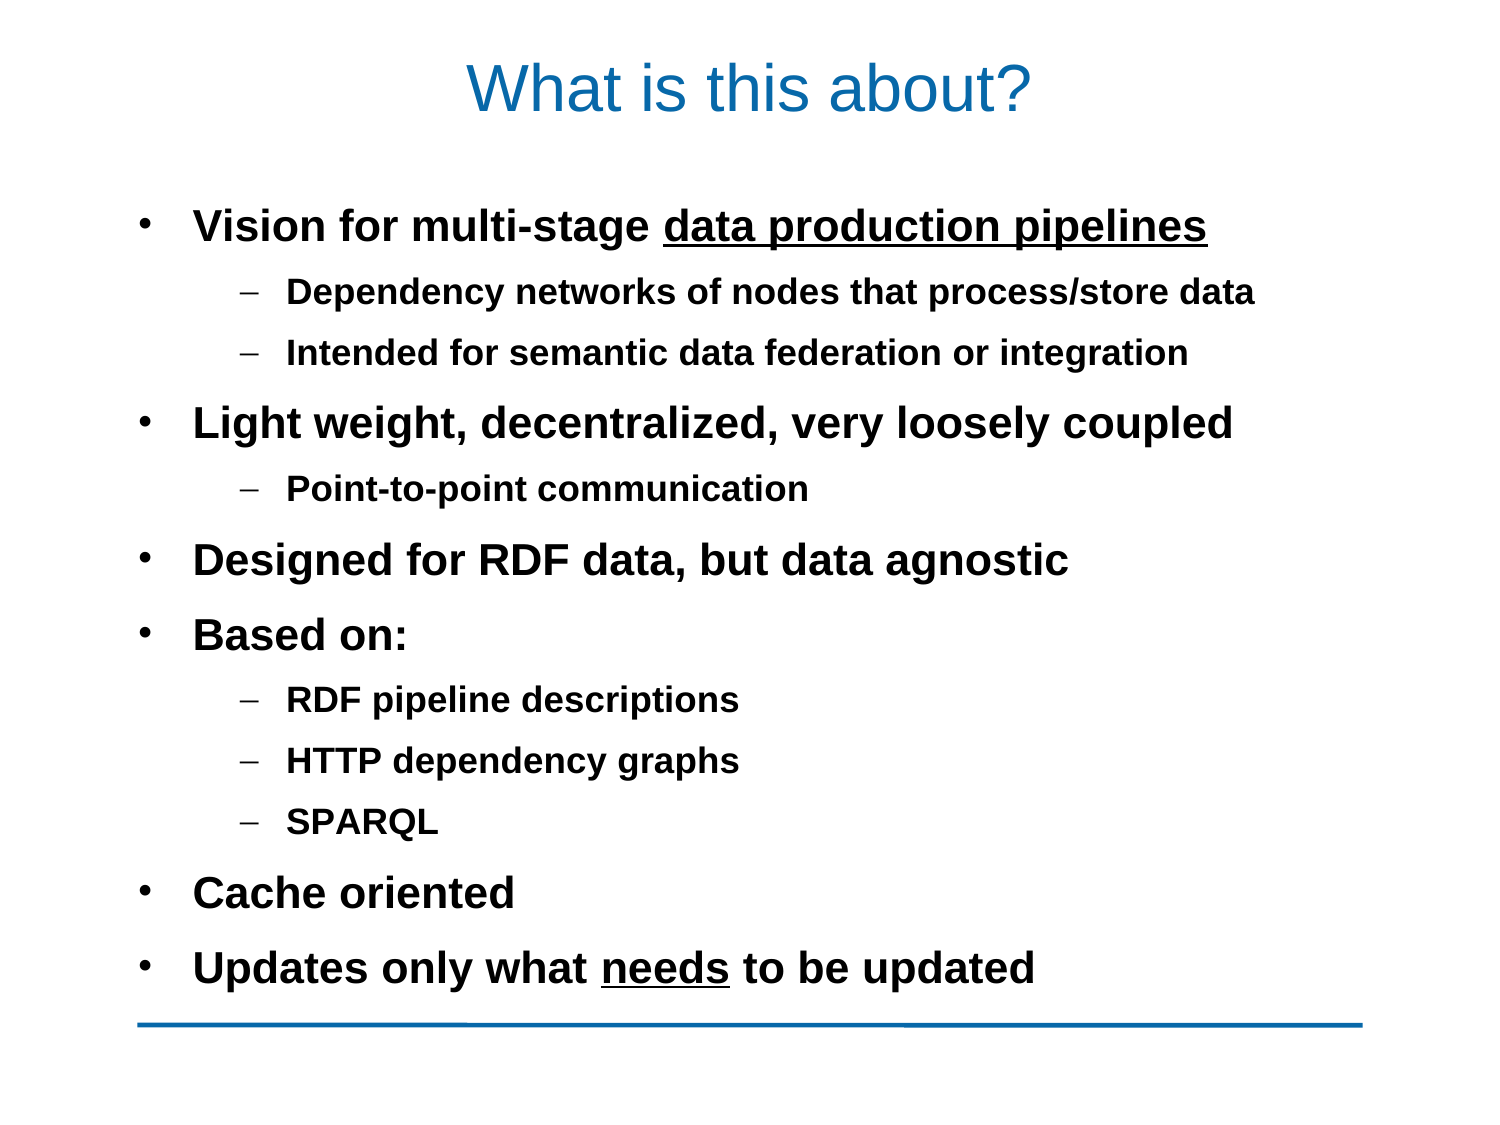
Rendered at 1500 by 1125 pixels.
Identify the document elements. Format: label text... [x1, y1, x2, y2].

list Vision for multi-stage data production pipelines Dependency networks of nodes that process/store data Intended for semantic data federation or integration Light weight, decentralized, very loosely coupled Point-to-point communication Designed for RDF data, but data agnostic Based on: RDF pipeline descriptions HTTP dependency graphs SPARQL Cache oriented Updates only what needs to be updated [115, 179, 1387, 1005]
title What is this about? [0, 6, 1500, 149]
